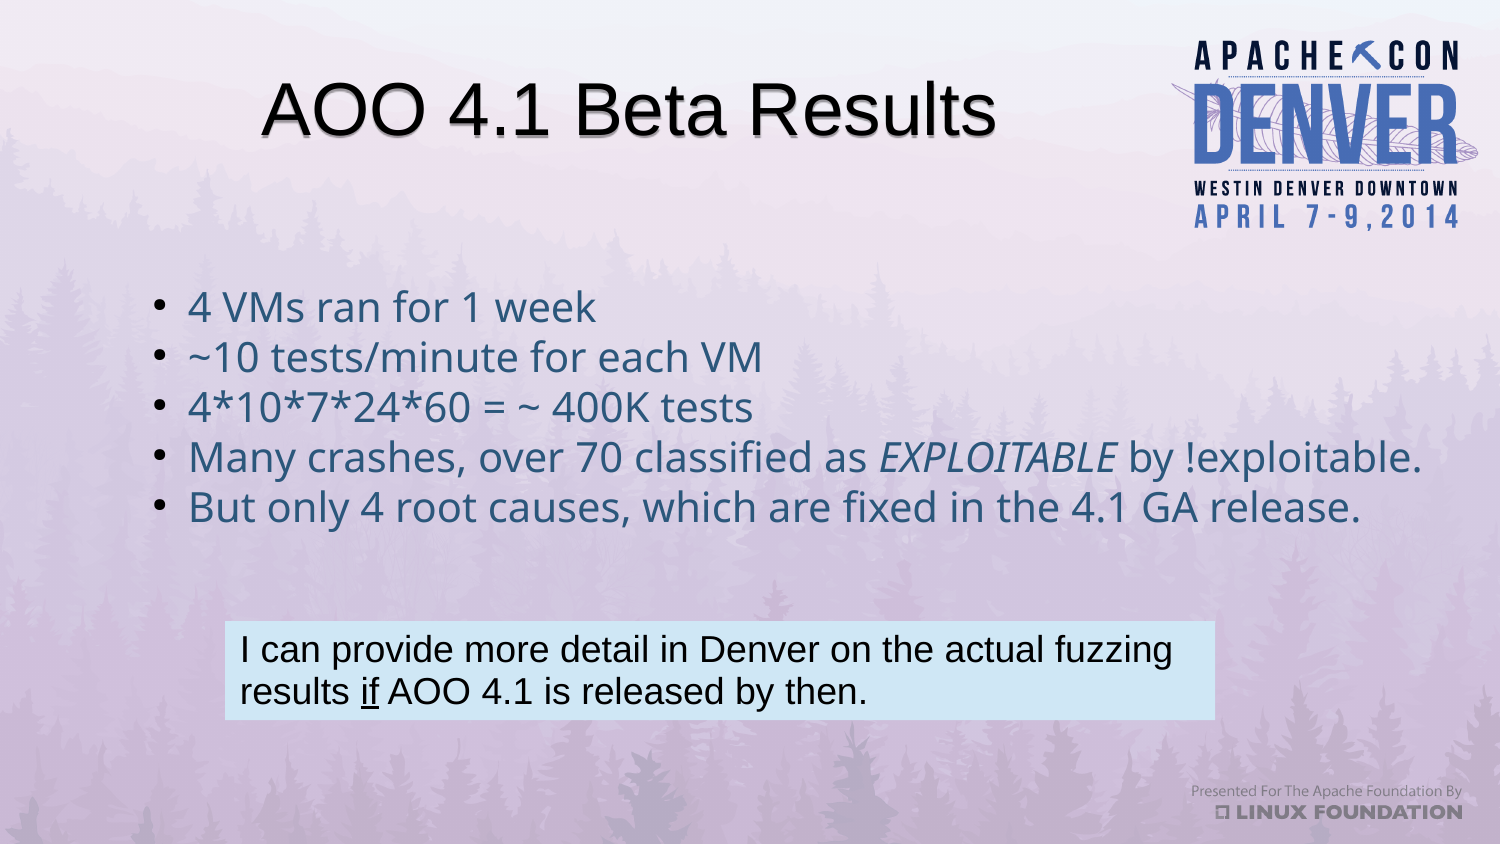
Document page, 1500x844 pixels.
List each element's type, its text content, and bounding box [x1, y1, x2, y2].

text_box 4 VMs ran for 1 week ~10 tests/minute for each VM 4*10*7*24*60 = ~ 400K tests Many crashes, over 70 classified as EXPLOITABLE by !exploitable. But only 4 root causes, which are fixed in the 4.1 GA release. [137, 273, 1441, 346]
picture [0, 0, 1500, 844]
title AOO 4.1 Beta Results [0, 39, 1306, 181]
text_box I can provide more detail in Denver on the actual fuzzing results if AOO 4.1 is released by then. [225, 621, 1216, 721]
